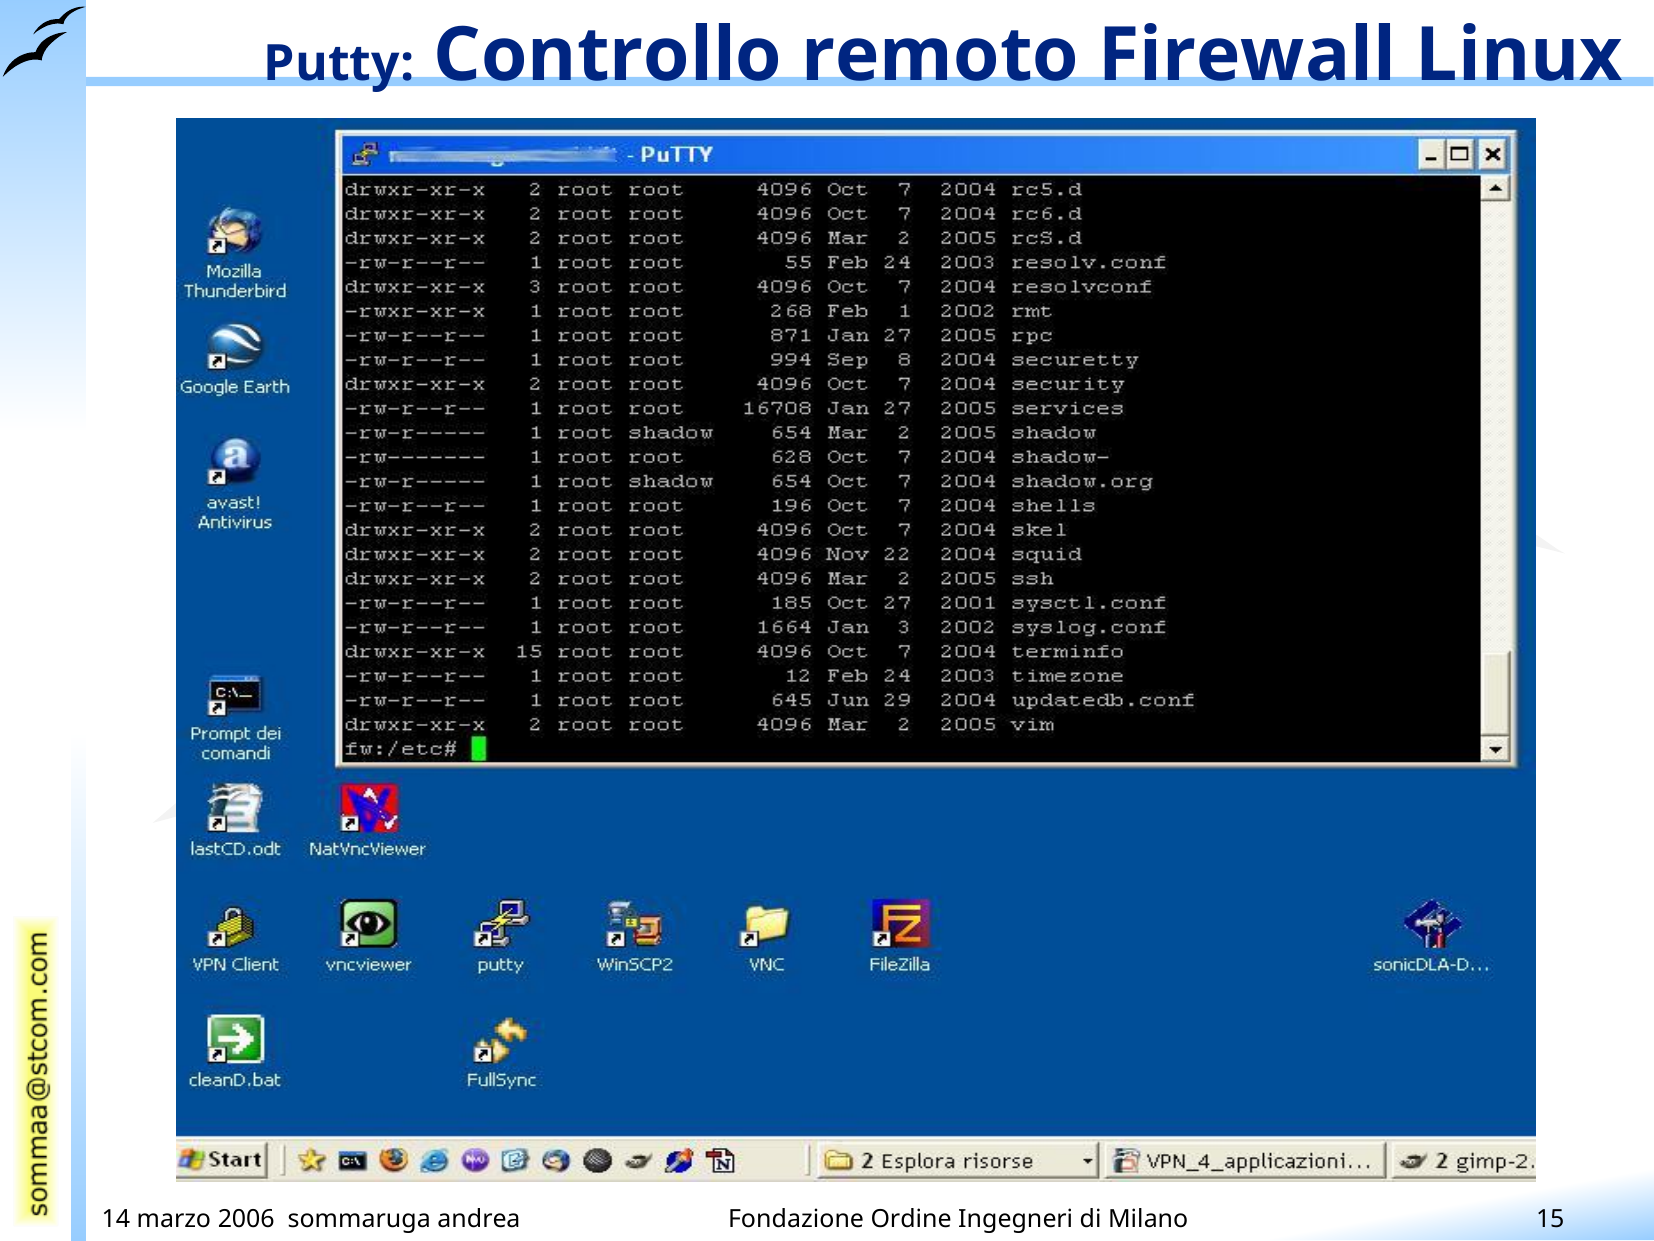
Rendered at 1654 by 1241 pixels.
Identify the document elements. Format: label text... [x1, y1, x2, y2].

picture [176, 118, 1536, 1182]
picture [12, 915, 60, 1228]
title Putty: Controllo remoto Firewall Linux [85, 0, 1654, 104]
